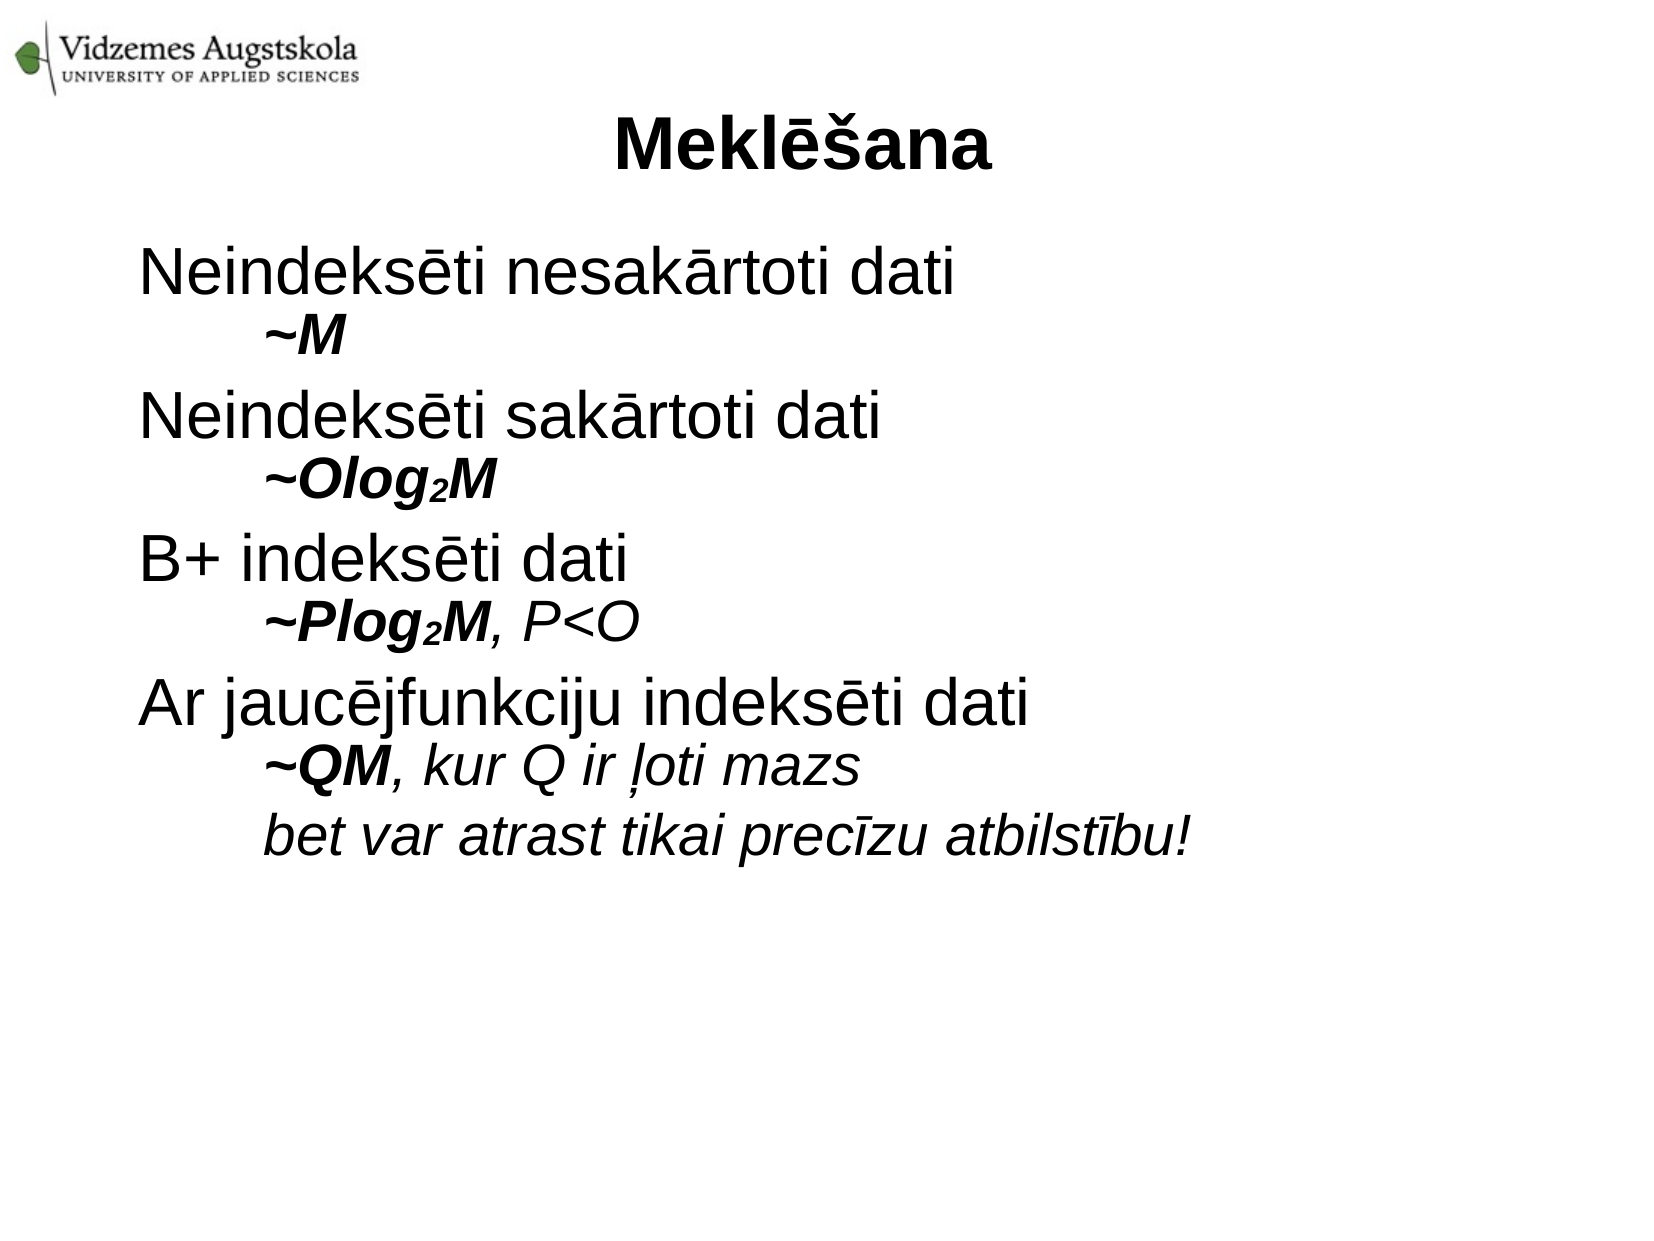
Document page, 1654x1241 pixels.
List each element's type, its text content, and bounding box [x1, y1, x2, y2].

list Neindeksēti nesakārtoti dati ~M Neindeksēti sakārtoti dati ~Olog2M B+ indeksēti dati ~Plog2M, P<O Ar jaucējfunkciju indeksēti dati ~QM, kur Q ir ļoti mazs bet var atrast tikai precīzu atbilstību! [82, 236, 1569, 1107]
title Meklēšana [94, 103, 1512, 188]
picture [5, 2, 368, 113]
